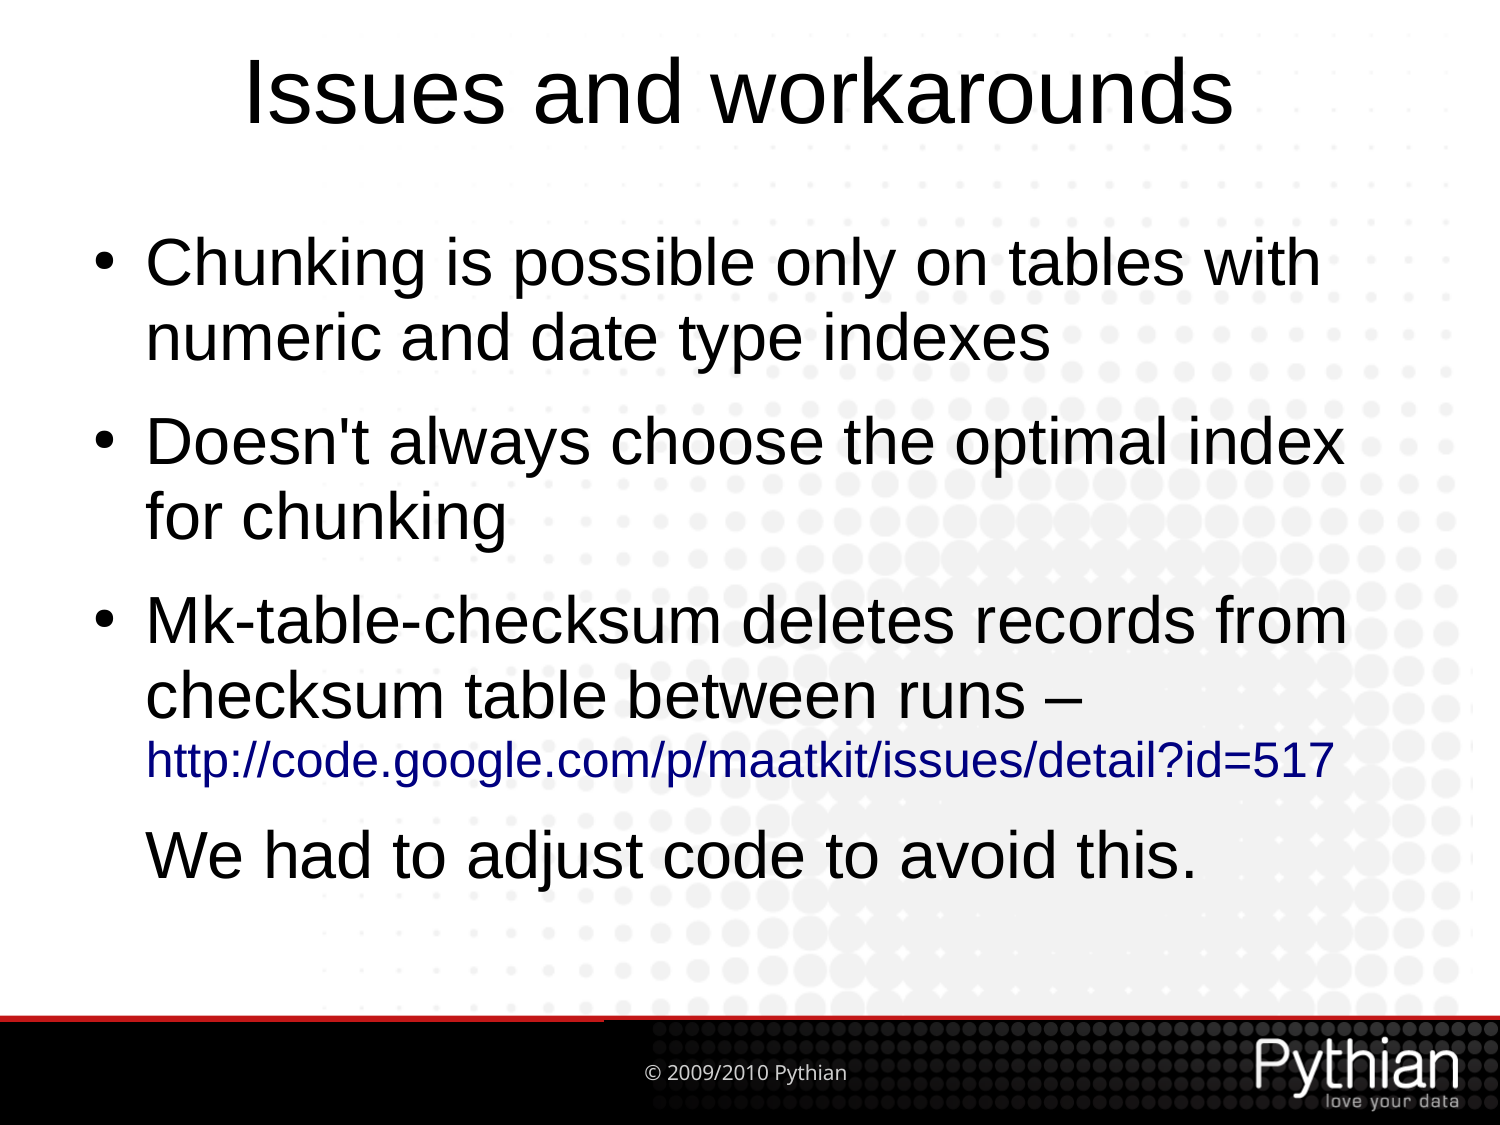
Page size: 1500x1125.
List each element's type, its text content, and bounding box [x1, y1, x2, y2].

picture [314, 32, 1473, 1015]
title Issues and workarounds [72, 36, 1407, 147]
list Chunking is possible only on tables with numeric and date type indexes Doesn't always choose the optimal index for chunking Mk-table-checksum deletes records from checksum table between runs – http://code.google.com/p/maatkit/issues/detail?id=517 We had to adjust code to avoid this. [75, 224, 1425, 991]
picture [604, 1020, 1500, 1125]
